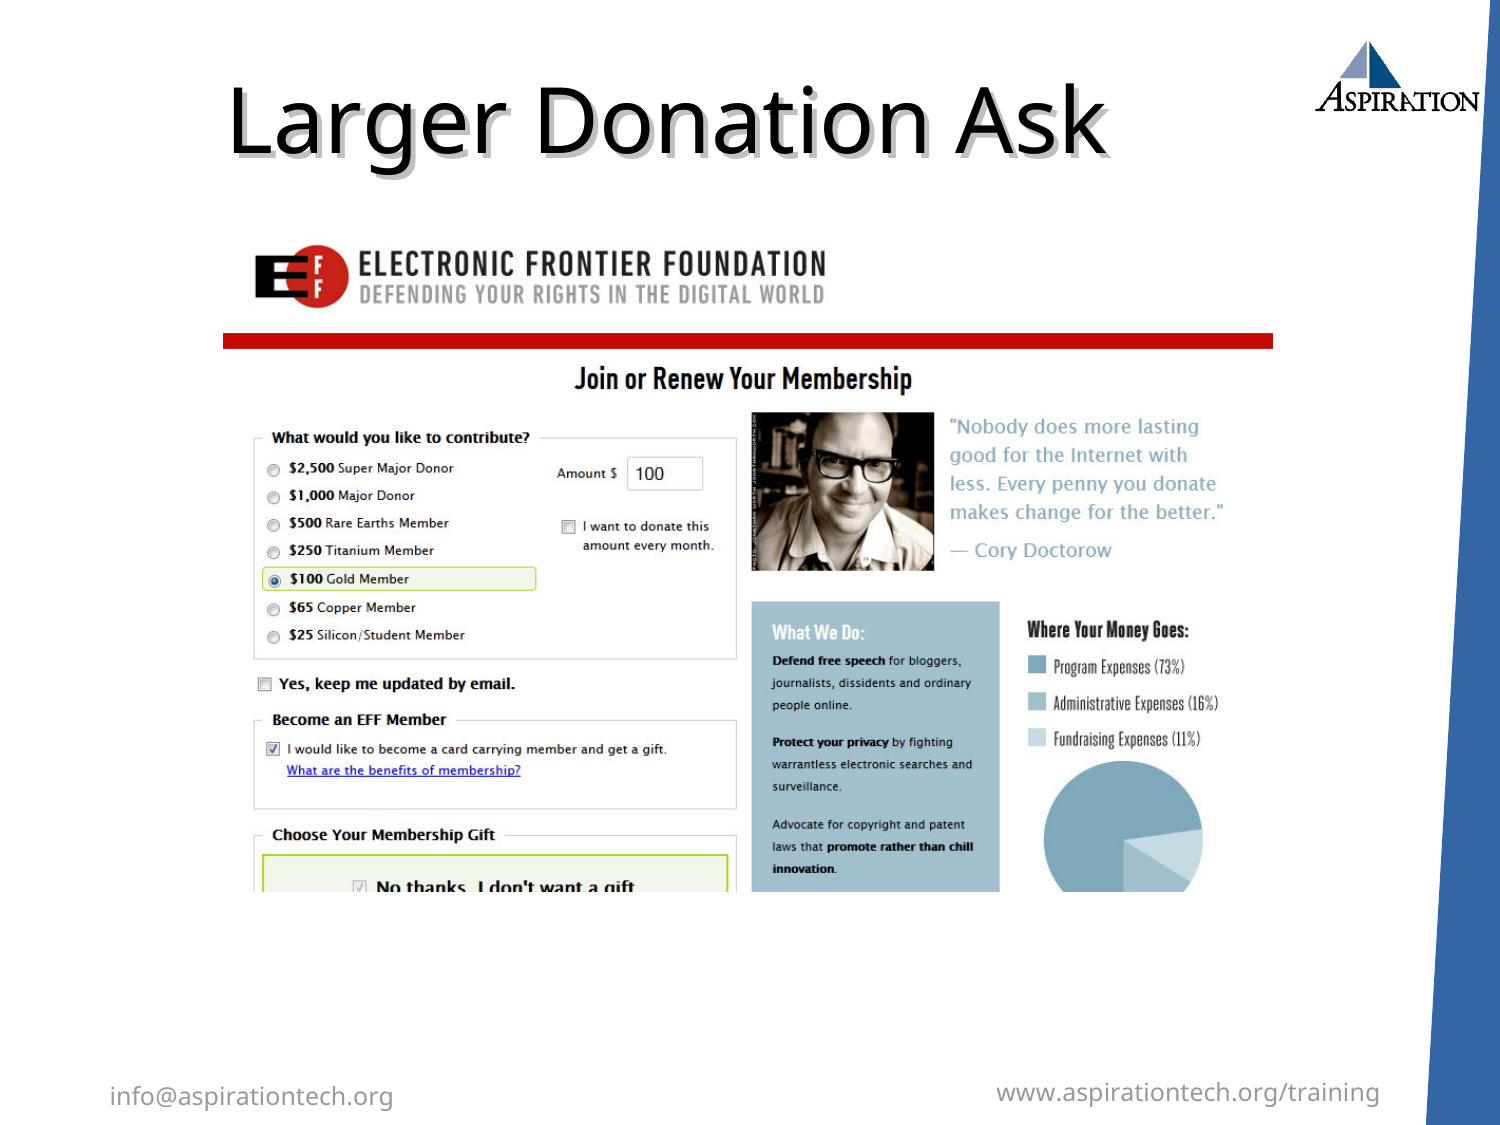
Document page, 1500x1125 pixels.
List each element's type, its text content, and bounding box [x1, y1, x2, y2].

picture [1315, 41, 1480, 120]
picture [223, 238, 1273, 892]
title Larger Donation Ask [49, 19, 1284, 206]
